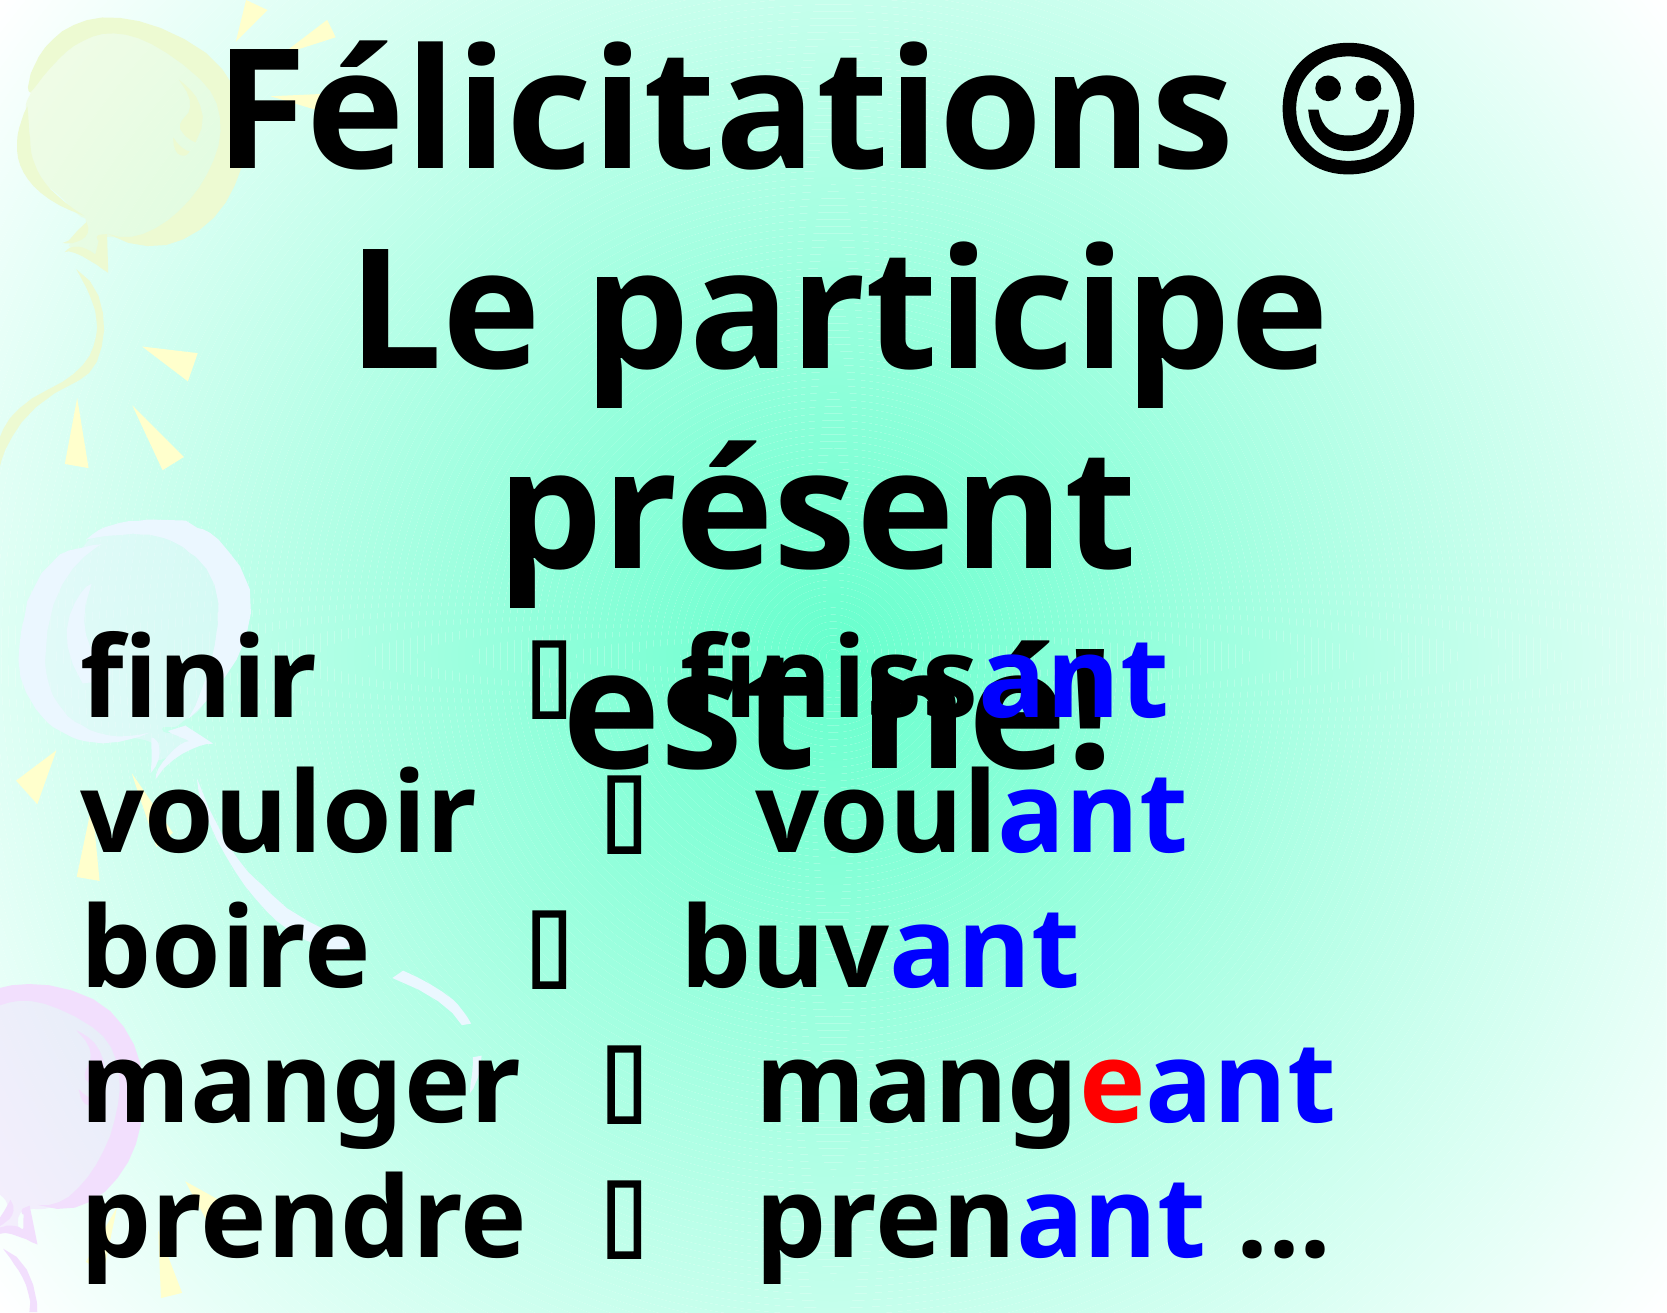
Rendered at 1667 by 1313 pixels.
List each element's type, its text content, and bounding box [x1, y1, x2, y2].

text_box Félicitations  Le participe présent est né! [5, 0, 1667, 610]
text_box finir  finissant vouloir  voulant boire  buvant manger  mangeant prendre  prenant ... [65, 597, 1667, 1287]
